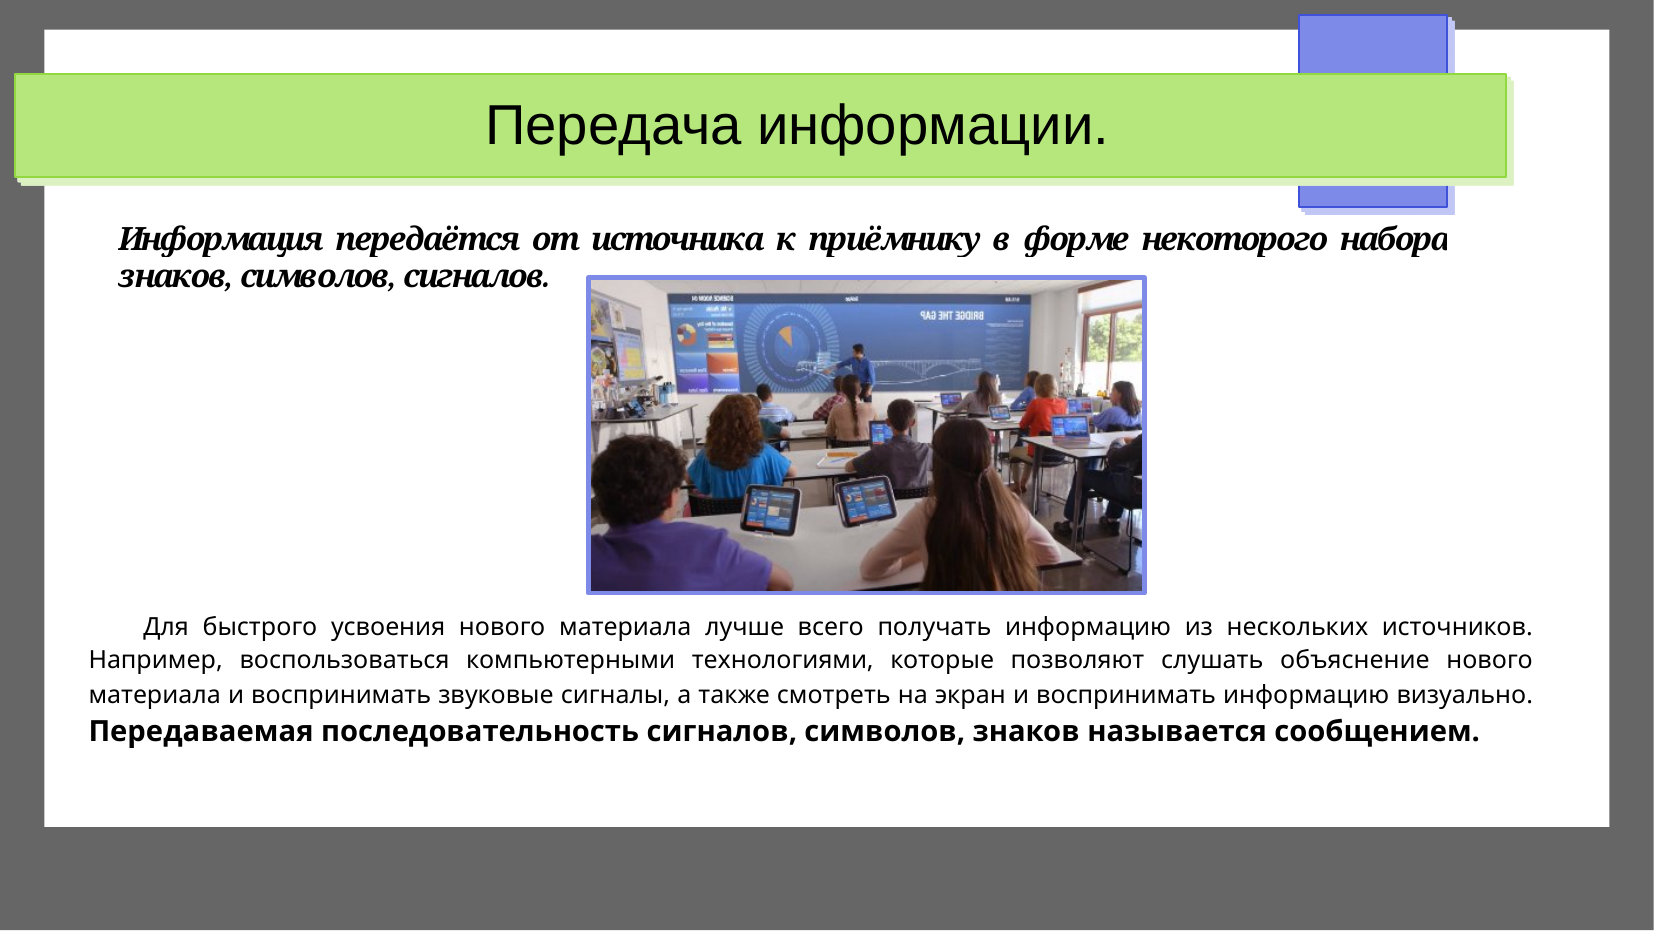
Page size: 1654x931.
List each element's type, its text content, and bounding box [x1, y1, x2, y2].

subtitle Для быстрого усвоения нового материала лучше всего получать информацию из нескольких источников. Например, воспользоваться компьютерными технологиями, которые позволяют слушать объяснение нового материала и воспринимать звуковые сигналы, а также смотреть на экран и воспринимать информацию визуально. Передаваемая последовательность сигналов, символов, знаков называется сообщением. [88, 561, 1536, 798]
picture [590, 280, 1143, 591]
picture [118, 219, 1447, 296]
title Передача информации. [88, 73, 1506, 178]
